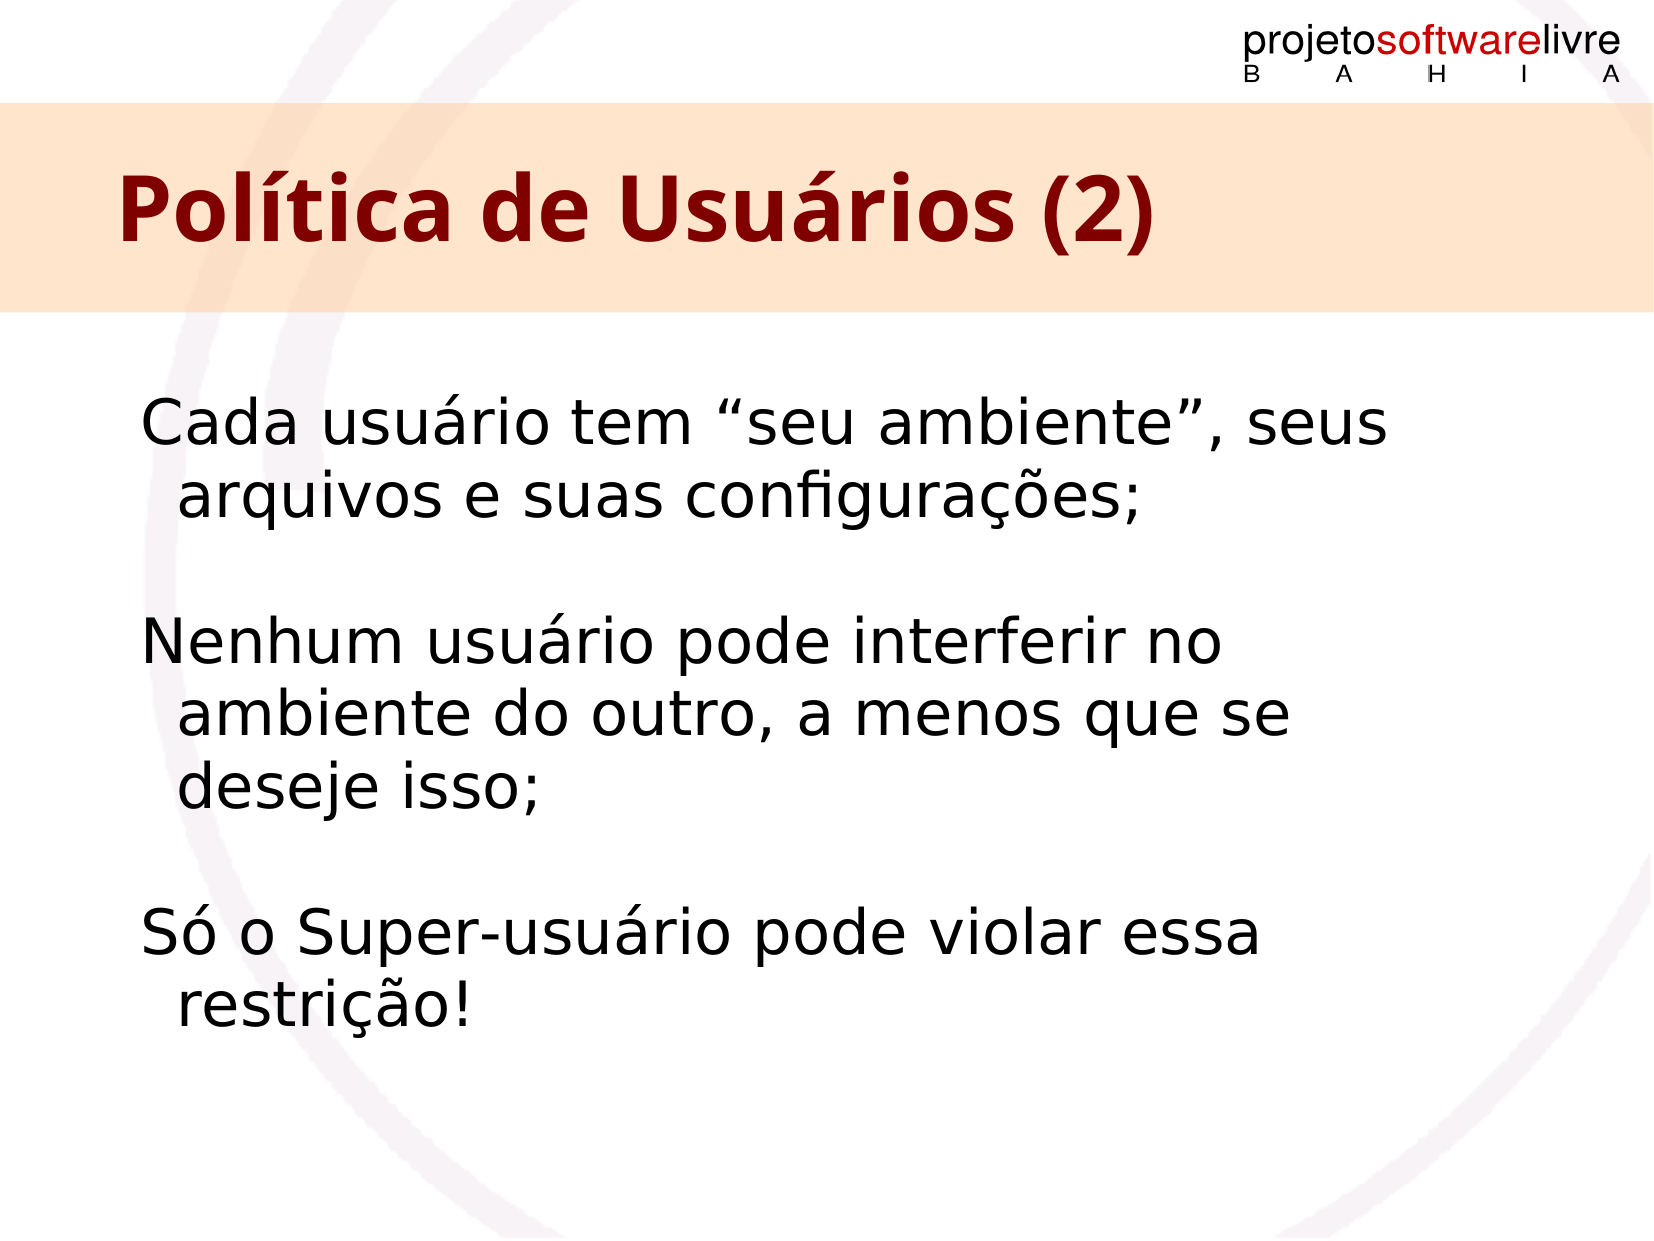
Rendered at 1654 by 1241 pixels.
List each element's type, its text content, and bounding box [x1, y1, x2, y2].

picture [0, 0, 1654, 103]
picture [0, 313, 1654, 1241]
text_box Cada usuário tem “seu ambiente”, seus arquivos e suas configurações; Nenhum usuário pode interferir no ambiente do outro, a menos que se deseje isso; Só o Super-usuário pode violar essa restrição!S [105, 386, 1518, 1042]
title Política de Usuários (2) [115, 143, 1561, 269]
